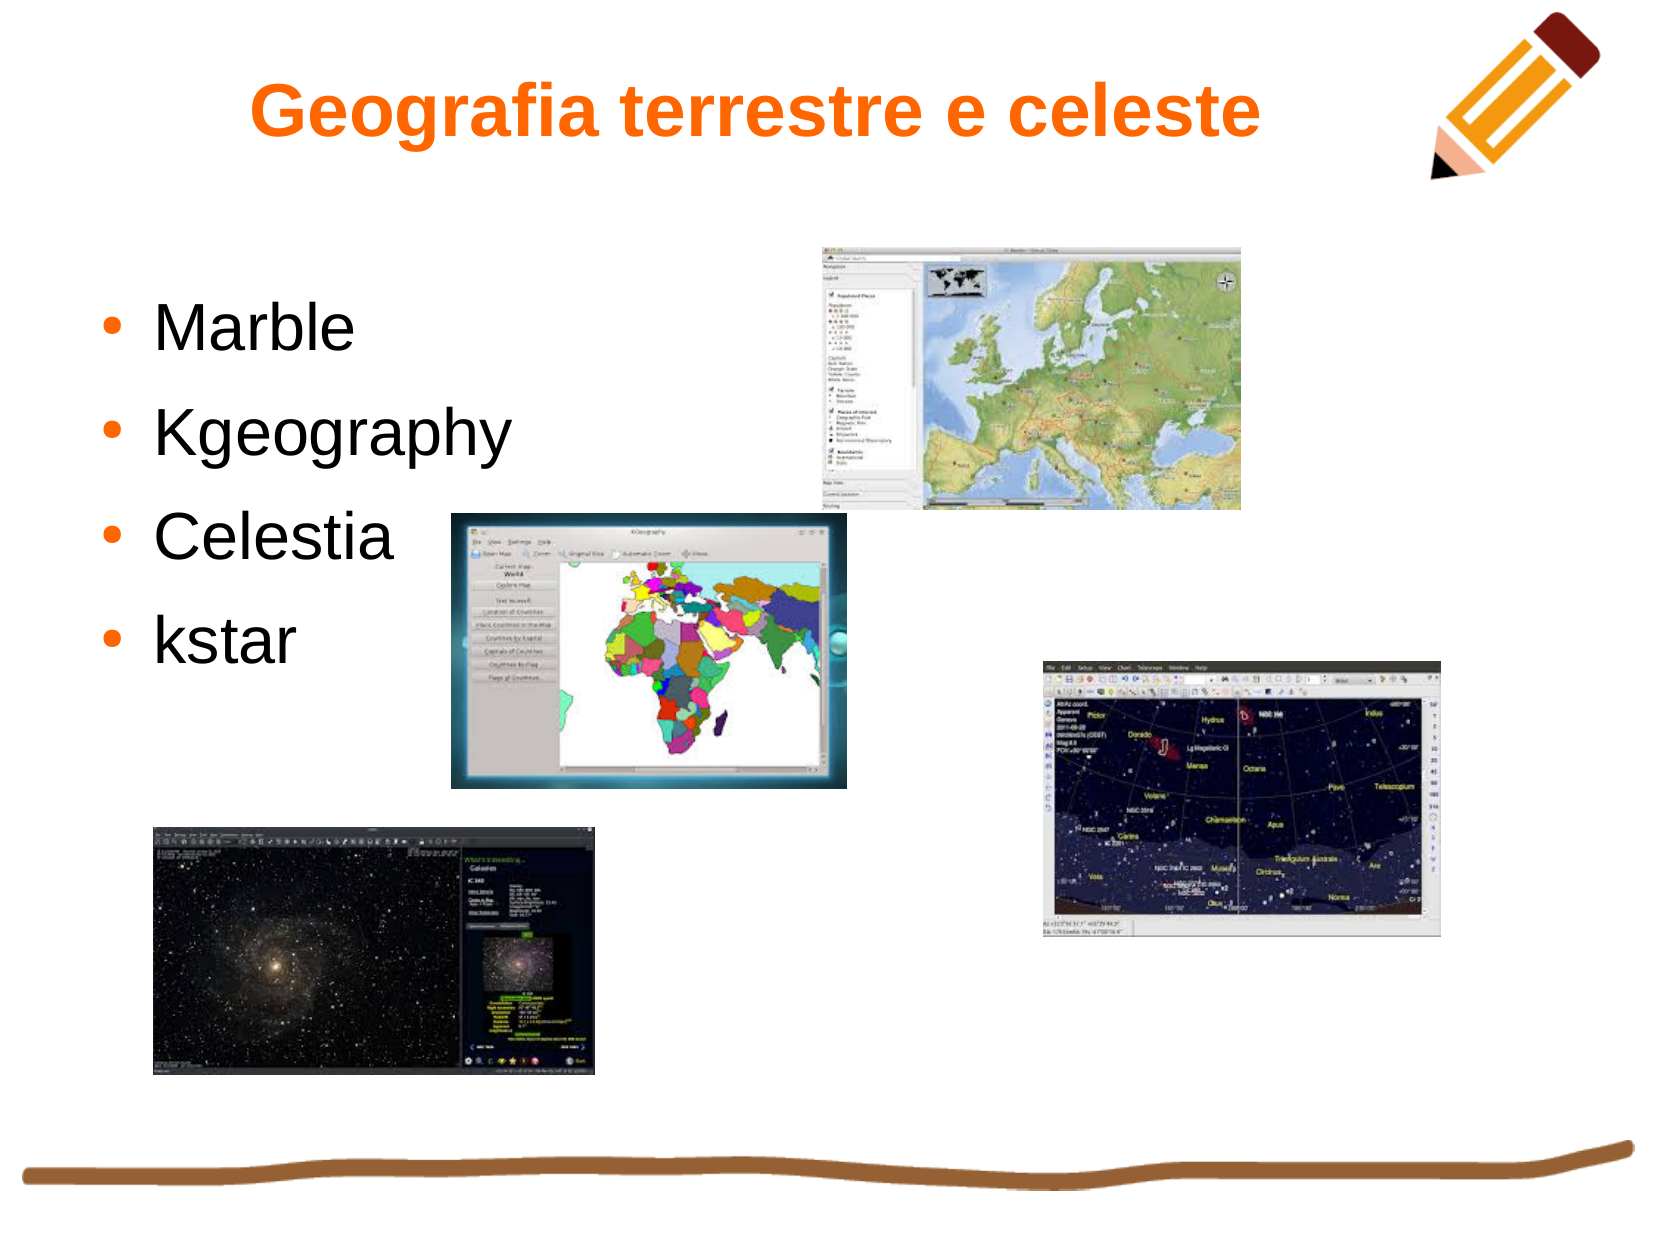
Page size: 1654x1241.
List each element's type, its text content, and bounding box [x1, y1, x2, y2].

picture [822, 247, 1241, 510]
picture [22, 1140, 1635, 1191]
picture [153, 827, 595, 1075]
picture [1430, 12, 1601, 181]
picture [1043, 661, 1441, 937]
picture [451, 513, 847, 789]
list Marble Kgeography Celestia kstar [82, 290, 1571, 1122]
title Geografia terrestre e celeste [82, 49, 1430, 172]
